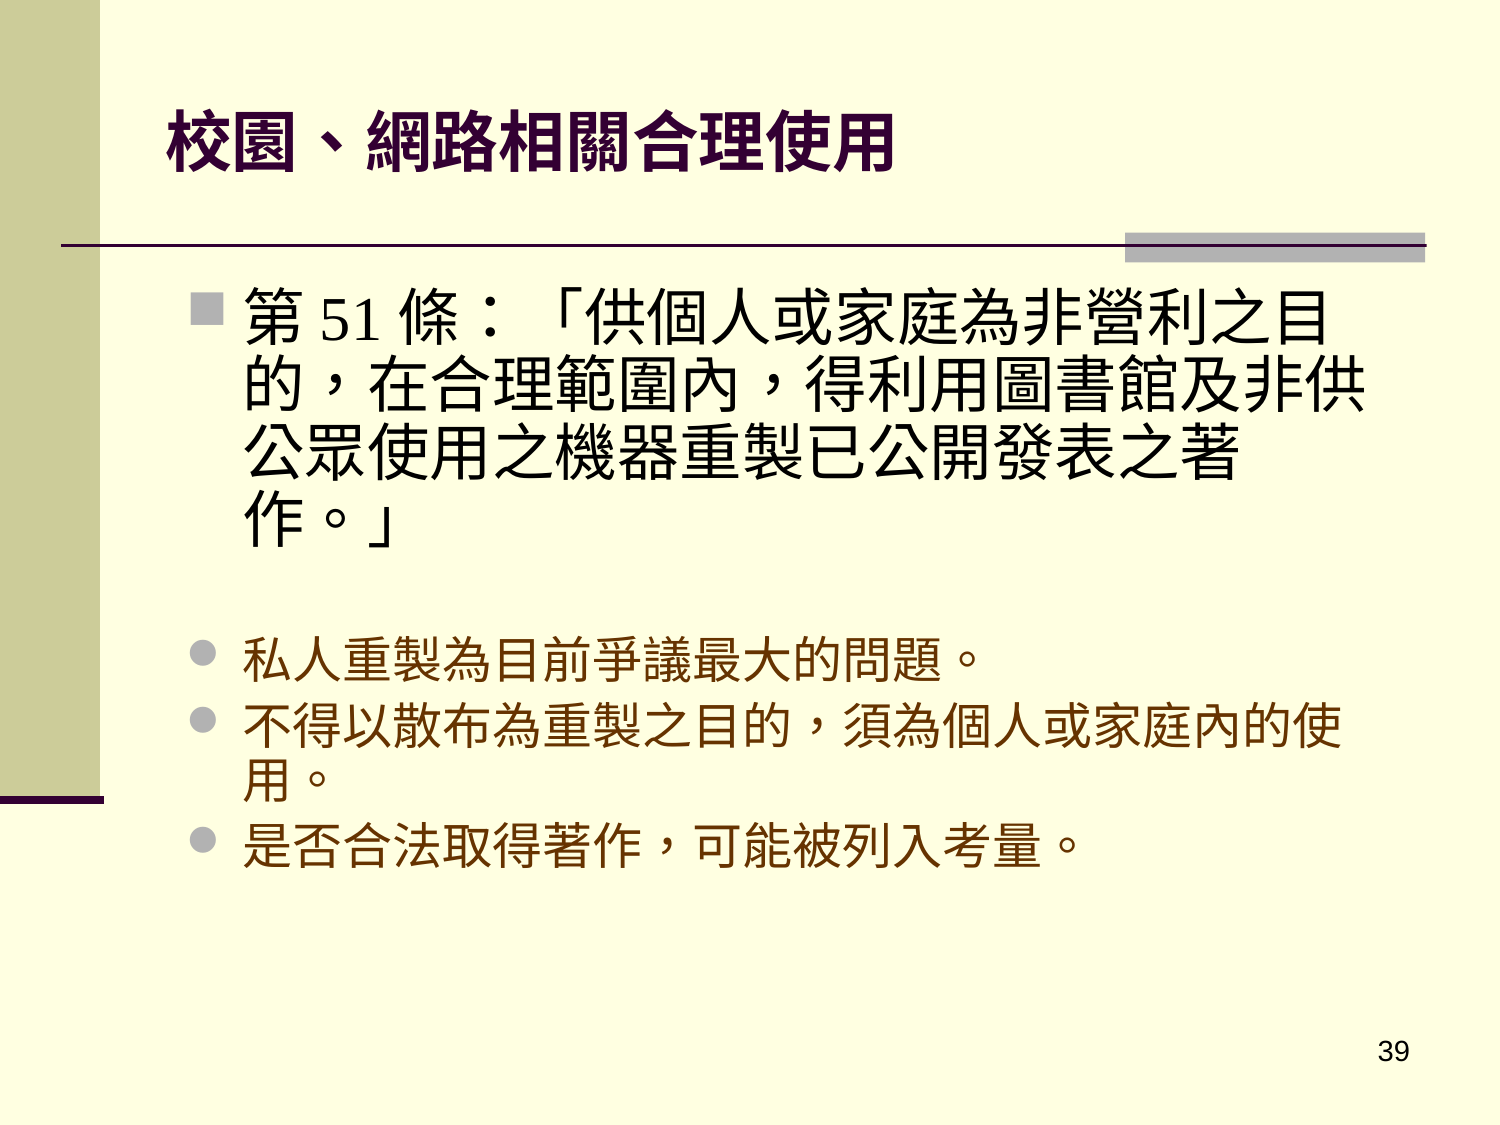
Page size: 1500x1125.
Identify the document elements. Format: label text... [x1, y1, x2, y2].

list 第51條：「供個人或家庭為非營利之目的，在合理範圍內，得利用圖書館及非供公眾使用之機器重製已公開發表之著作。」 私人重製為目前爭議最大的問題。 不得以散布為重製之目的，須為個人或家庭內的使用。 是否合法取得著作，可能被列入考量。 [171, 278, 1388, 1060]
text_box <編號> [1074, 1024, 1426, 1103]
title 校園、網路相關合理使用 [150, 45, 1426, 234]
